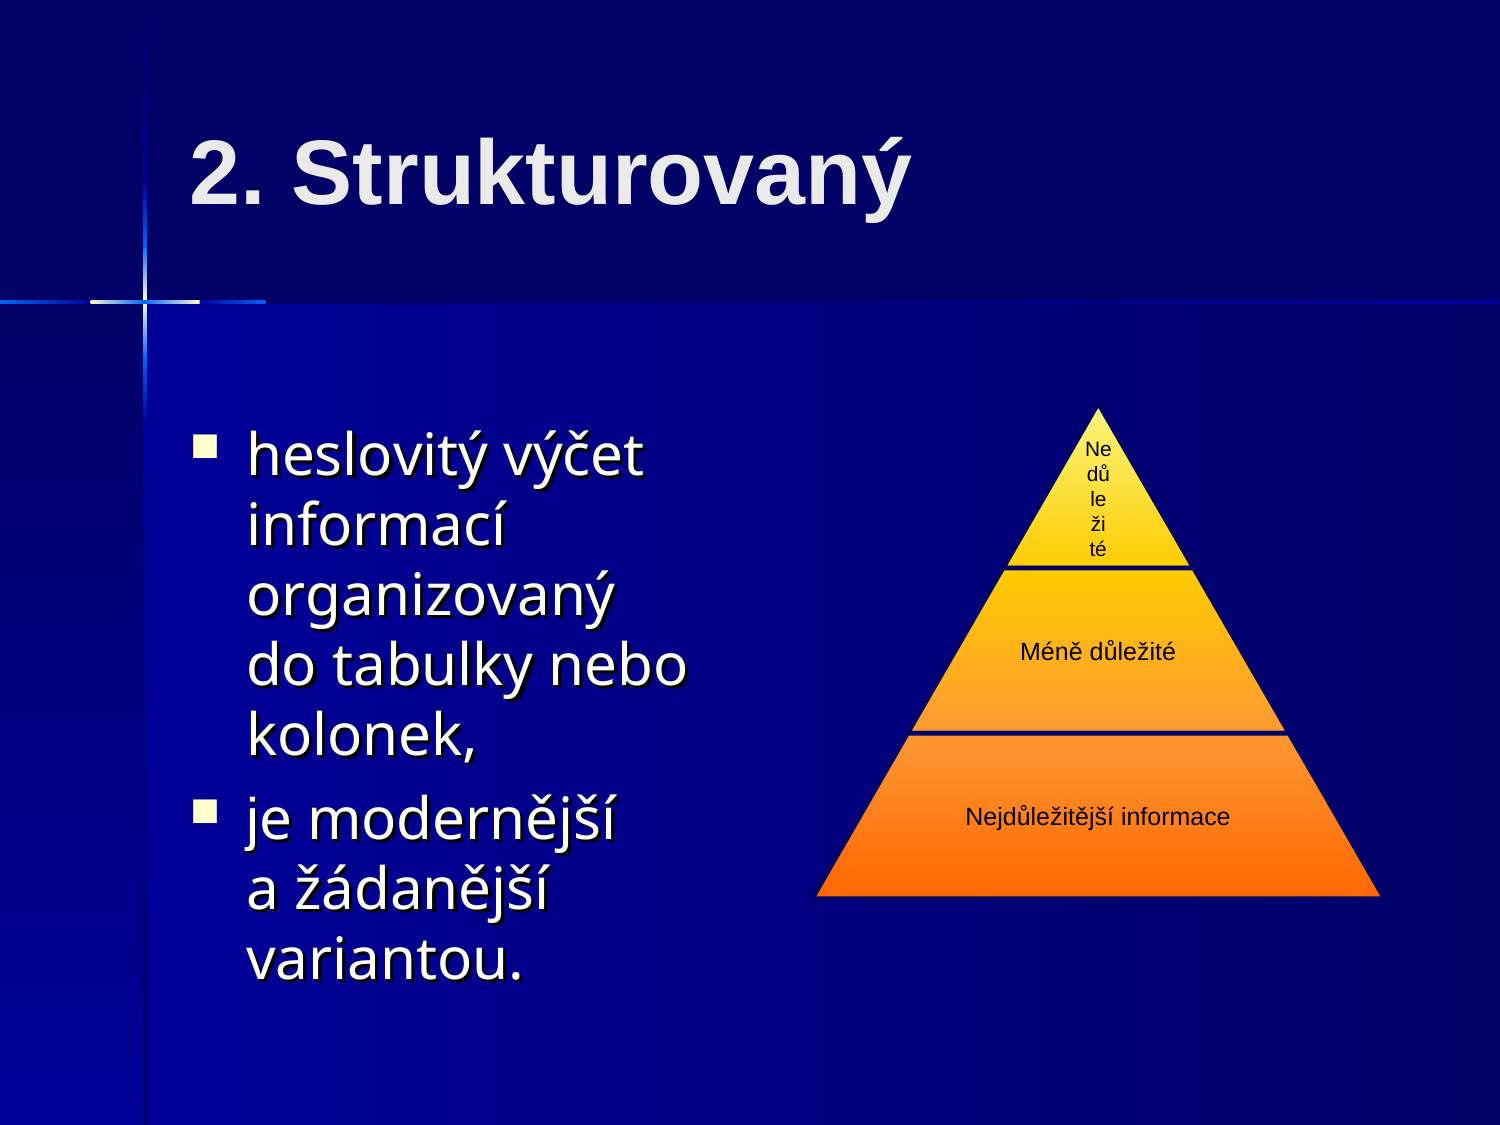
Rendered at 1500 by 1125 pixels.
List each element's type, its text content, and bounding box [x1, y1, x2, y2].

list heslovitý výčet informací organizovaný do tabulky nebo kolonek, je modernější a žádanější variantou. [174, 324, 782, 1001]
text_box Nejdůležitější informace [812, 733, 1385, 899]
text_box Méně důležité [907, 568, 1290, 733]
title 2. Strukturovaný [174, 49, 1413, 285]
text_box Ne dů le ži té [1003, 403, 1194, 568]
